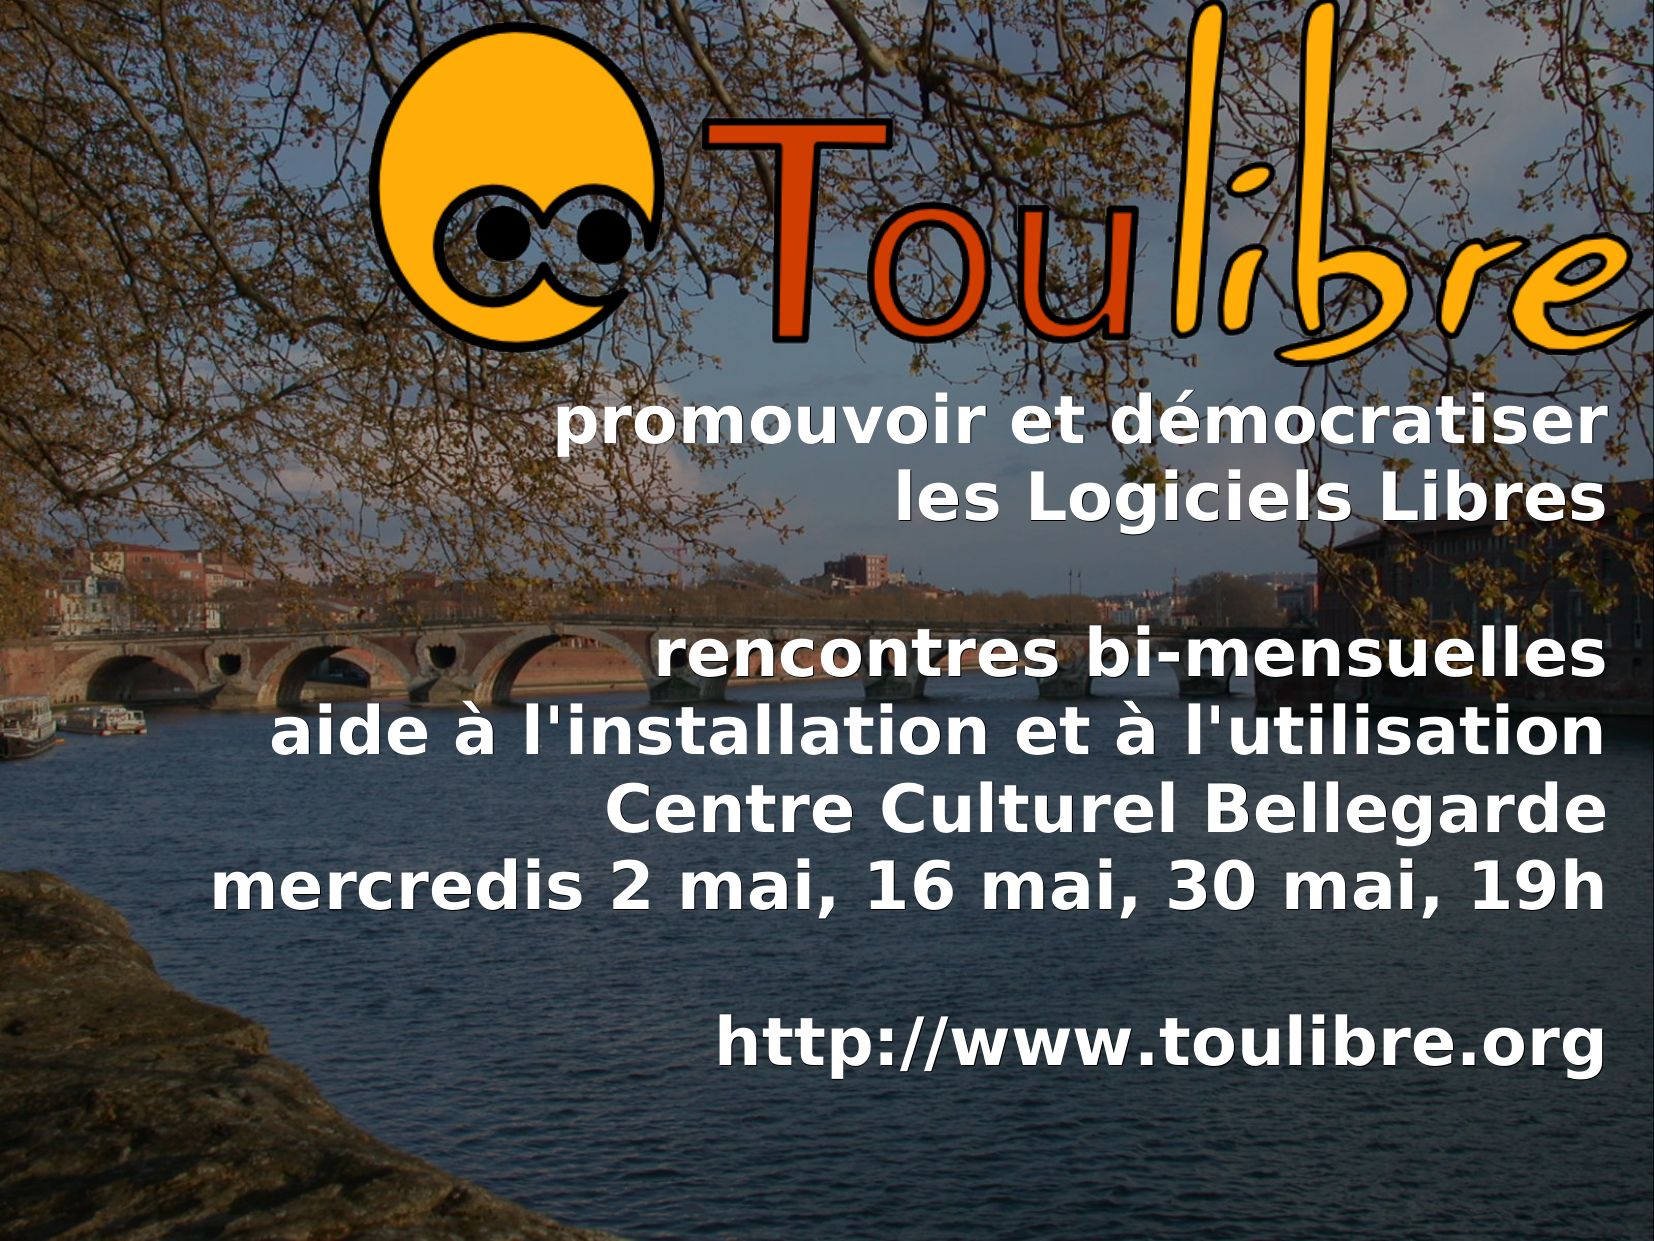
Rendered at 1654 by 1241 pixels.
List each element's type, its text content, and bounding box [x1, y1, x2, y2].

text_box promouvoir et démocratiser les Logiciels Libres rencontres bi-mensuelles aide à l'installation et à l'utilisation Centre Culturel Bellegarde mercredis 2 mai, 16 mai, 30 mai, 19h http://www.toulibre.org [14, 199, 1625, 1089]
picture [0, 0, 1654, 1241]
